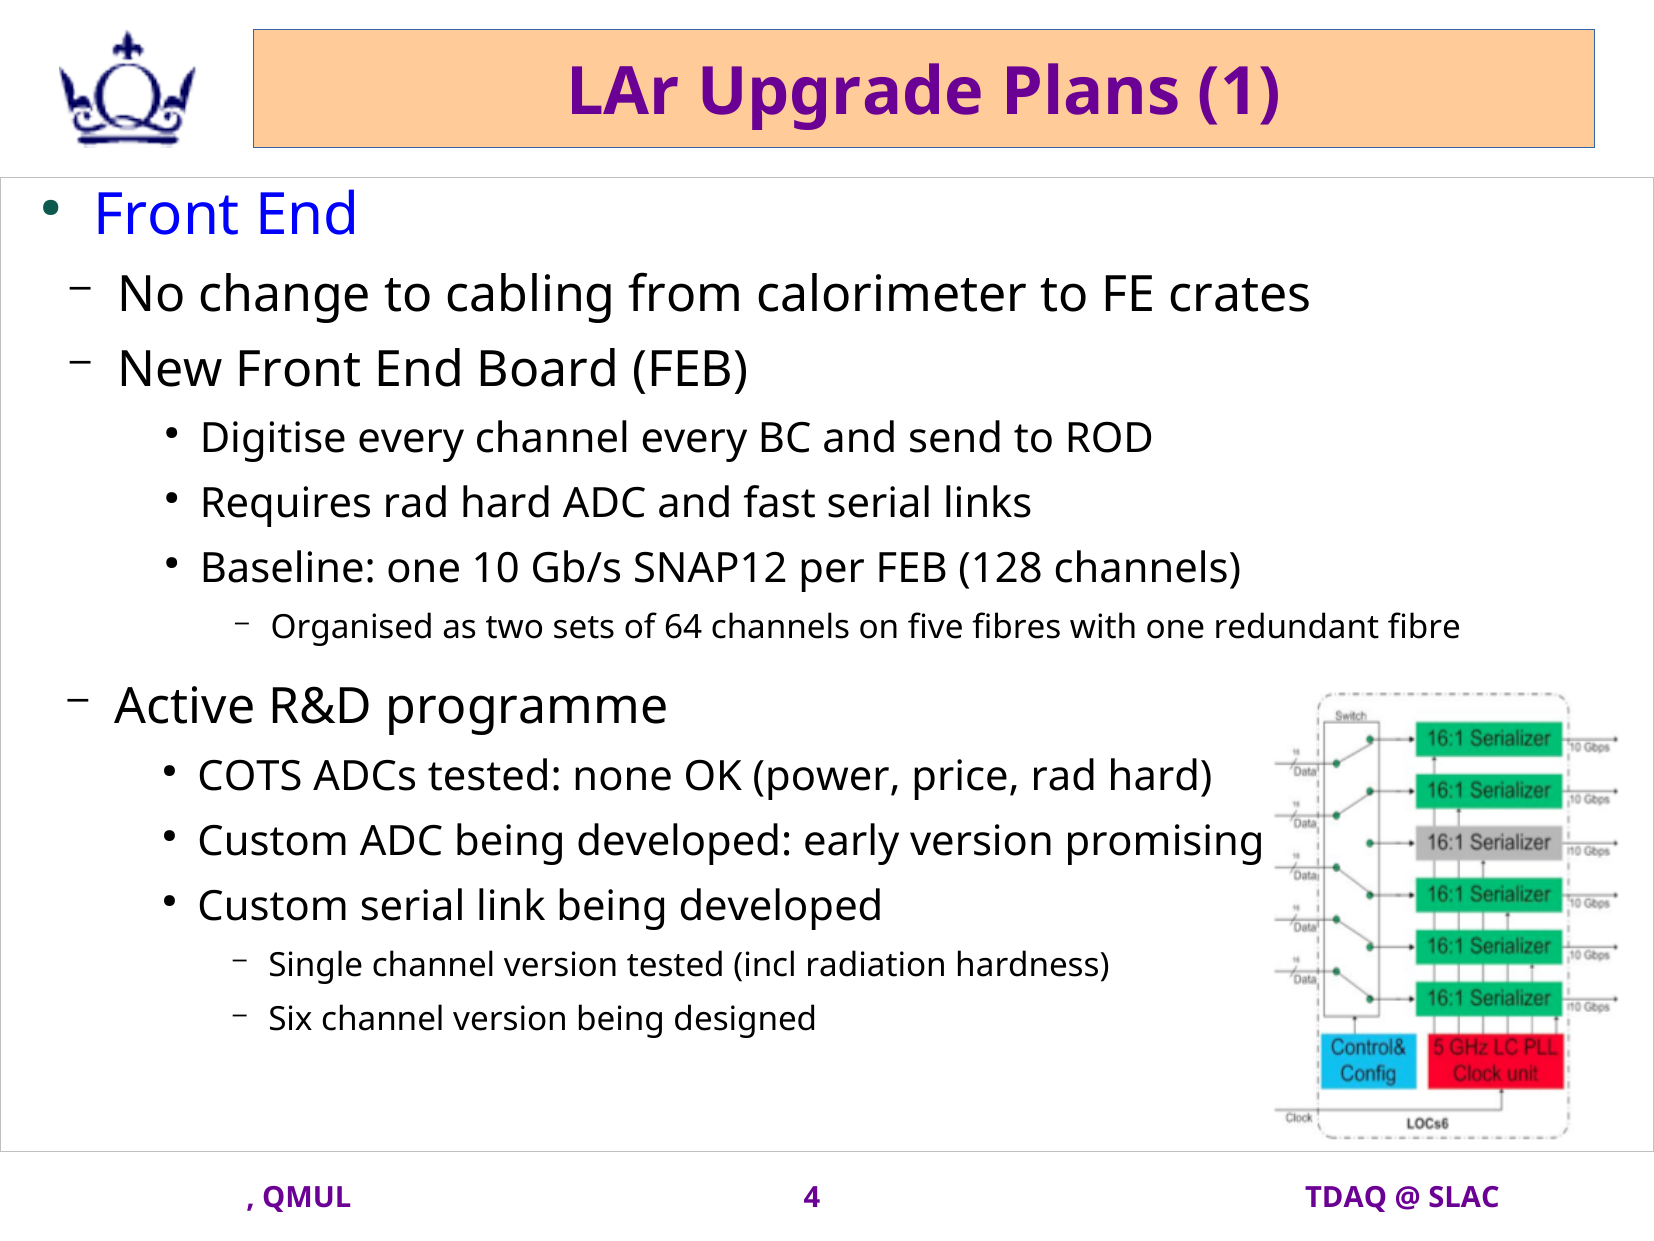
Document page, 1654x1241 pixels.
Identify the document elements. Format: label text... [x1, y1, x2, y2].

picture [59, 29, 200, 148]
list Active R&D programme COTS ADCs tested: none OK (power, price, rad hard) Custom ADC being developed: early version promising Custom serial link being developed Single channel version tested (incl radiation hardness) Six channel version being designed [20, 674, 1277, 1082]
list Front End No change to cabling from calorimeter to FE crates New Front End Board (FEB) Digitise every channel every BC and send to ROD Requires rad hard ADC and fast serial links Baseline: one 10 Gb/s SNAP12 per FEB (128 channels) Organised as two sets of 64 channels on five fibres with one redundant fibre [22, 177, 1639, 688]
title LAr Upgrade Plans (1) [253, 29, 1595, 148]
picture [1273, 692, 1619, 1141]
